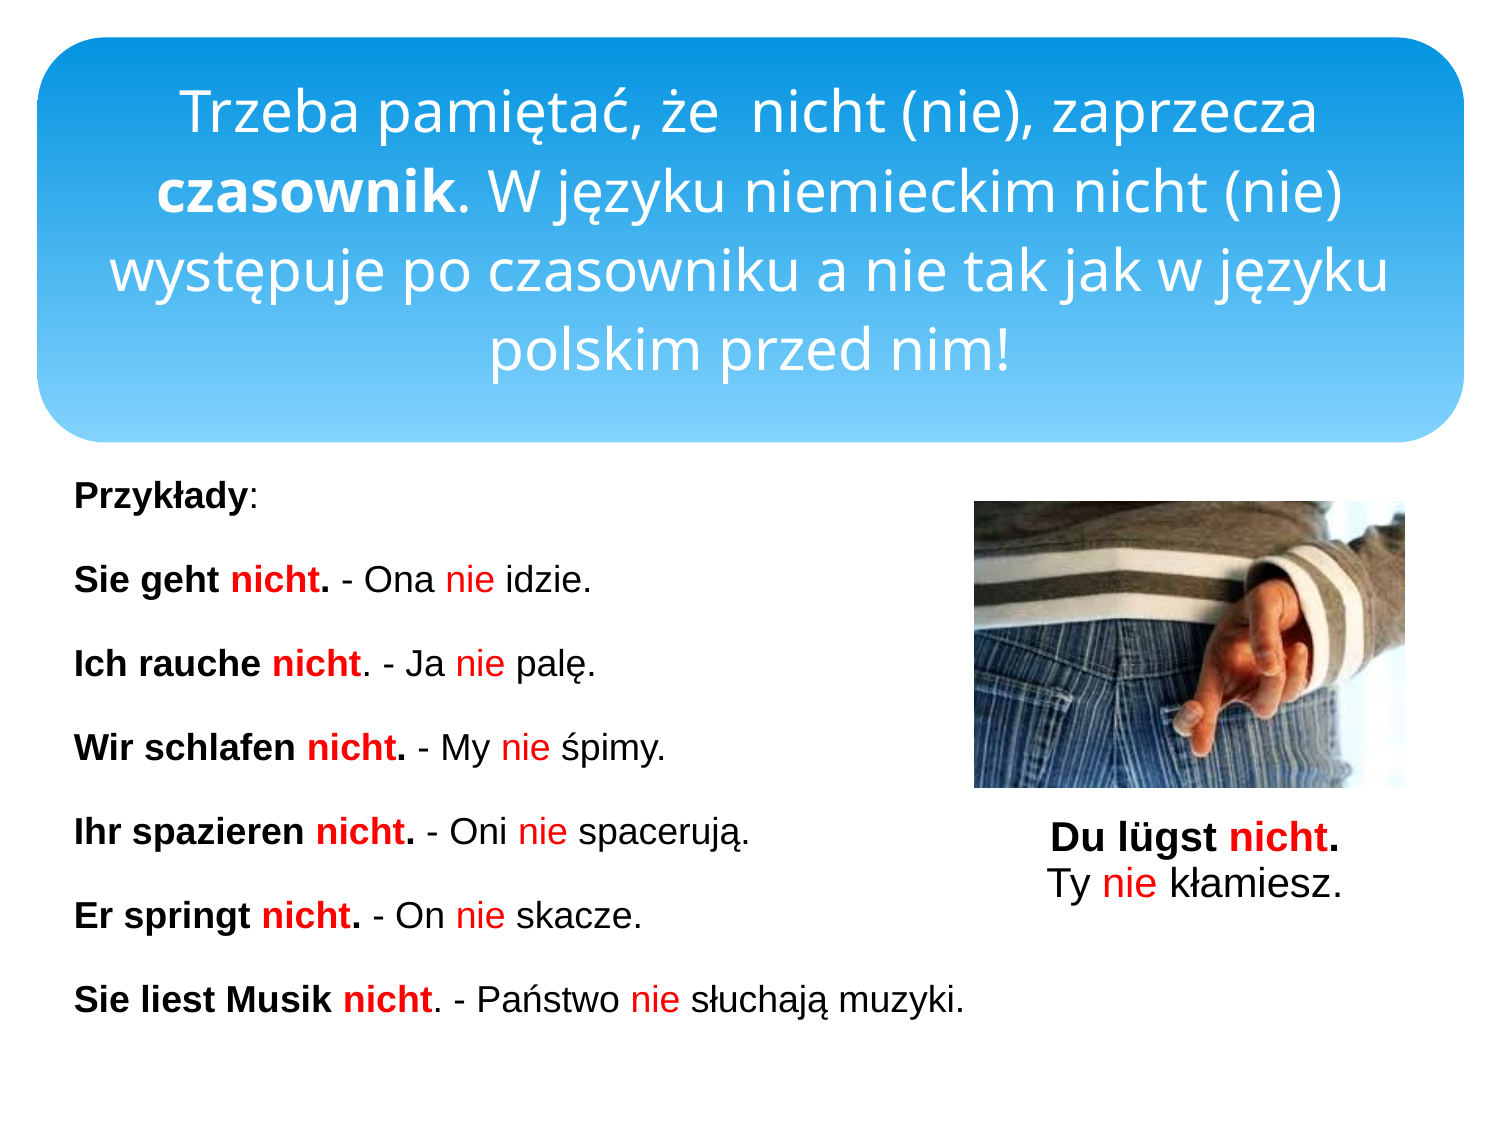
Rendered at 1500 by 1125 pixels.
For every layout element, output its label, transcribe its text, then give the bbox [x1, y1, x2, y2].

table_cell [18, 527, 59, 615]
text_box Przykłady: Sie geht nicht. - Ona nie idzie. Ich rauche nicht. - Ja nie palę. Wir schlafen nicht. - My nie śpimy. Ihr spazieren nicht. - Oni nie spacerują. Er springt nicht. - On nie skacze. Sie liest Musik nicht. - Państwo nie słuchają muzyki. [59, 467, 1447, 1093]
table_cell [1447, 615, 1465, 752]
text_box Du lügst nicht. Ty nie kłamiesz. [1031, 806, 1359, 916]
table_header [789, 433, 1465, 527]
table_cell [18, 752, 59, 857]
table_cell [18, 615, 59, 752]
table_cell [1447, 857, 1465, 975]
table_cell [18, 857, 59, 975]
table_cell [1447, 527, 1465, 615]
picture [974, 501, 1405, 788]
table_header [18, 433, 789, 527]
table_cell [1447, 752, 1465, 857]
title Trzeba pamiętać, że nicht (nie), zaprzecza czasownik. W języku niemieckim nicht (nie) występuje po czasowniku a nie tak jak w języku polskim przed nim! [75, 55, 1425, 261]
